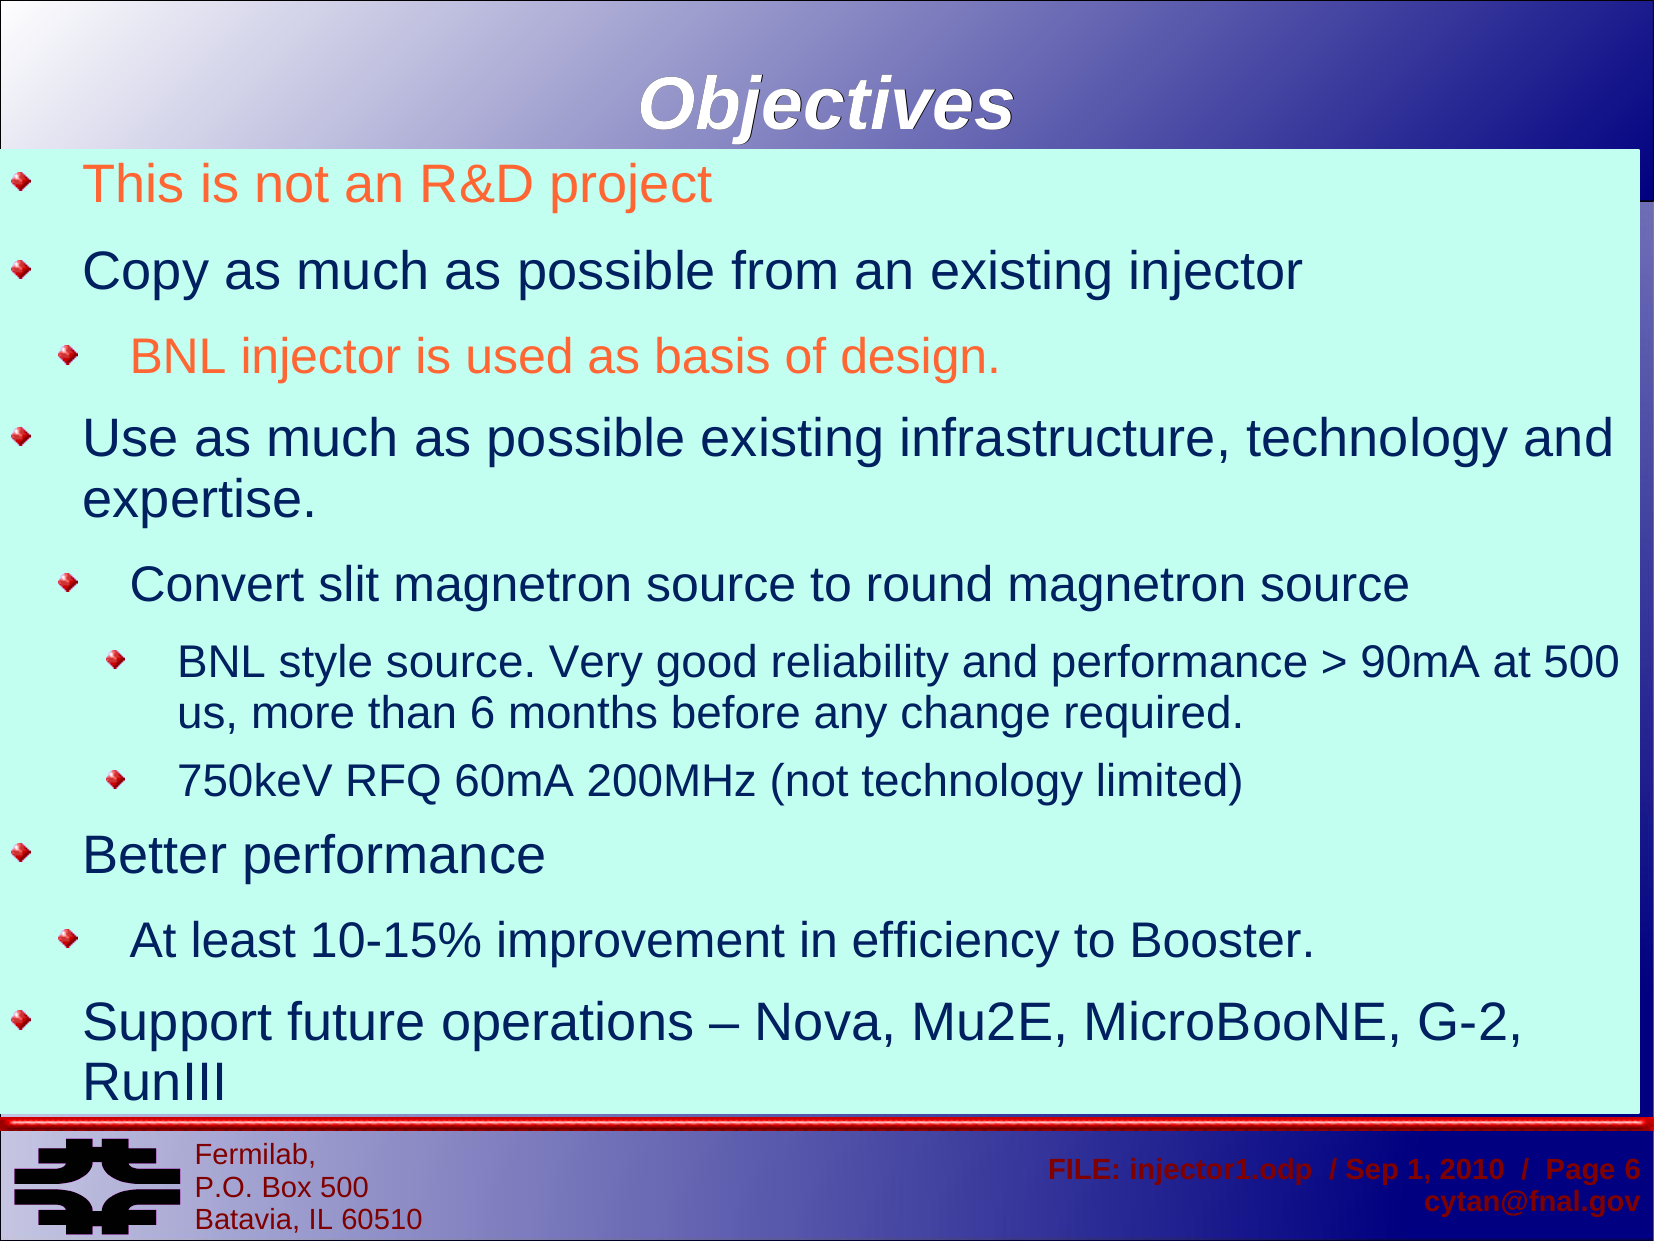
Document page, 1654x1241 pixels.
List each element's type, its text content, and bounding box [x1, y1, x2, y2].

title Objectives [0, 7, 1654, 197]
picture [0, 202, 1654, 1241]
list This is not an R&D project Copy as much as possible from an existing injector BNL injector is used as basis of design. Use as much as possible existing infrastructure, technology and expertise. Convert slit magnetron source to round magnetron source BNL style source. Very good reliability and performance > 90mA at 500 us, more than 6 months before any change required. 750keV RFQ 60mA 200MHz (not technology limited) Better performance At least 10-15% improvement in efficiency to Booster. Support future operations – Nova, Mu2E, MicroBooNE, G-2, RunIII [0, 149, 1639, 1113]
